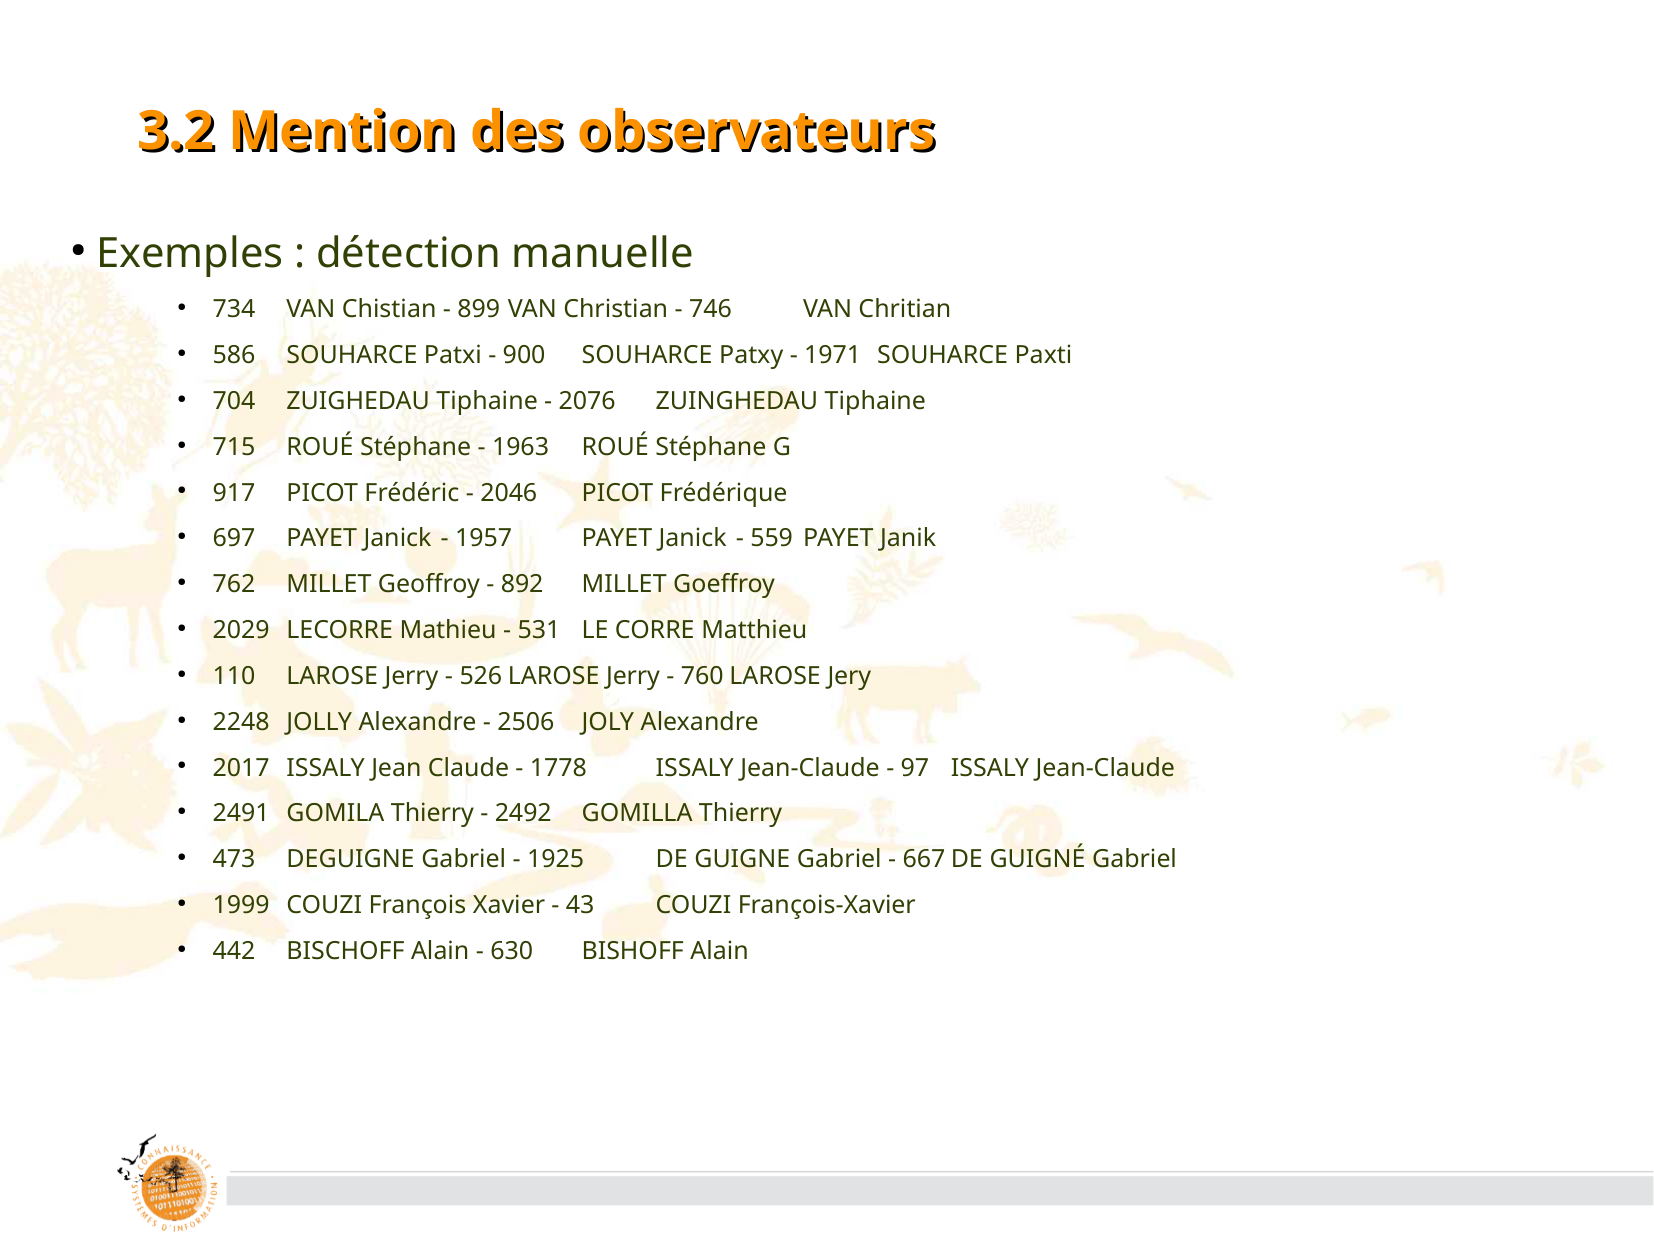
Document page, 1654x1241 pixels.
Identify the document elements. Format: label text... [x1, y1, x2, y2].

title 3.2 Mention des observateurs [118, 49, 1607, 207]
text_box Exemples : détection manuelle 734 VAN Chistian - 899 VAN Christian - 746 VAN Chritian 586 SOUHARCE Patxi - 900 SOUHARCE Patxy - 1971 SOUHARCE Paxti 704 ZUIGHEDAU Tiphaine - 2076 ZUINGHEDAU Tiphaine 715 ROUÉ Stéphane - 1963 ROUÉ Stéphane G 917 PICOT Frédéric - 2046 PICOT Frédérique 697 PAYET Janick - 1957 PAYET Janick - 559 PAYET Janik 762 MILLET Geoffroy - 892 MILLET Goeffroy 2029 LECORRE Mathieu - 531 LE CORRE Matthieu 110 LAROSE Jerry - 526 LAROSE Jerry - 760 LAROSE Jery 2248 JOLLY Alexandre - 2506 JOLY Alexandre 2017 ISSALY Jean Claude - 1778 ISSALY Jean-Claude - 97 ISSALY Jean-Claude 2491 GOMILA Thierry - 2492 GOMILLA Thierry 473 DEGUIGNE Gabriel - 1925 DE GUIGNE Gabriel - 667 DE GUIGNÉ Gabriel 1999 COUZI François Xavier - 43 COUZI François-Xavier 442 BISCHOFF Alain - 630 BISHOFF Alain [70, 165, 1560, 1024]
picture [0, 0, 1654, 1241]
